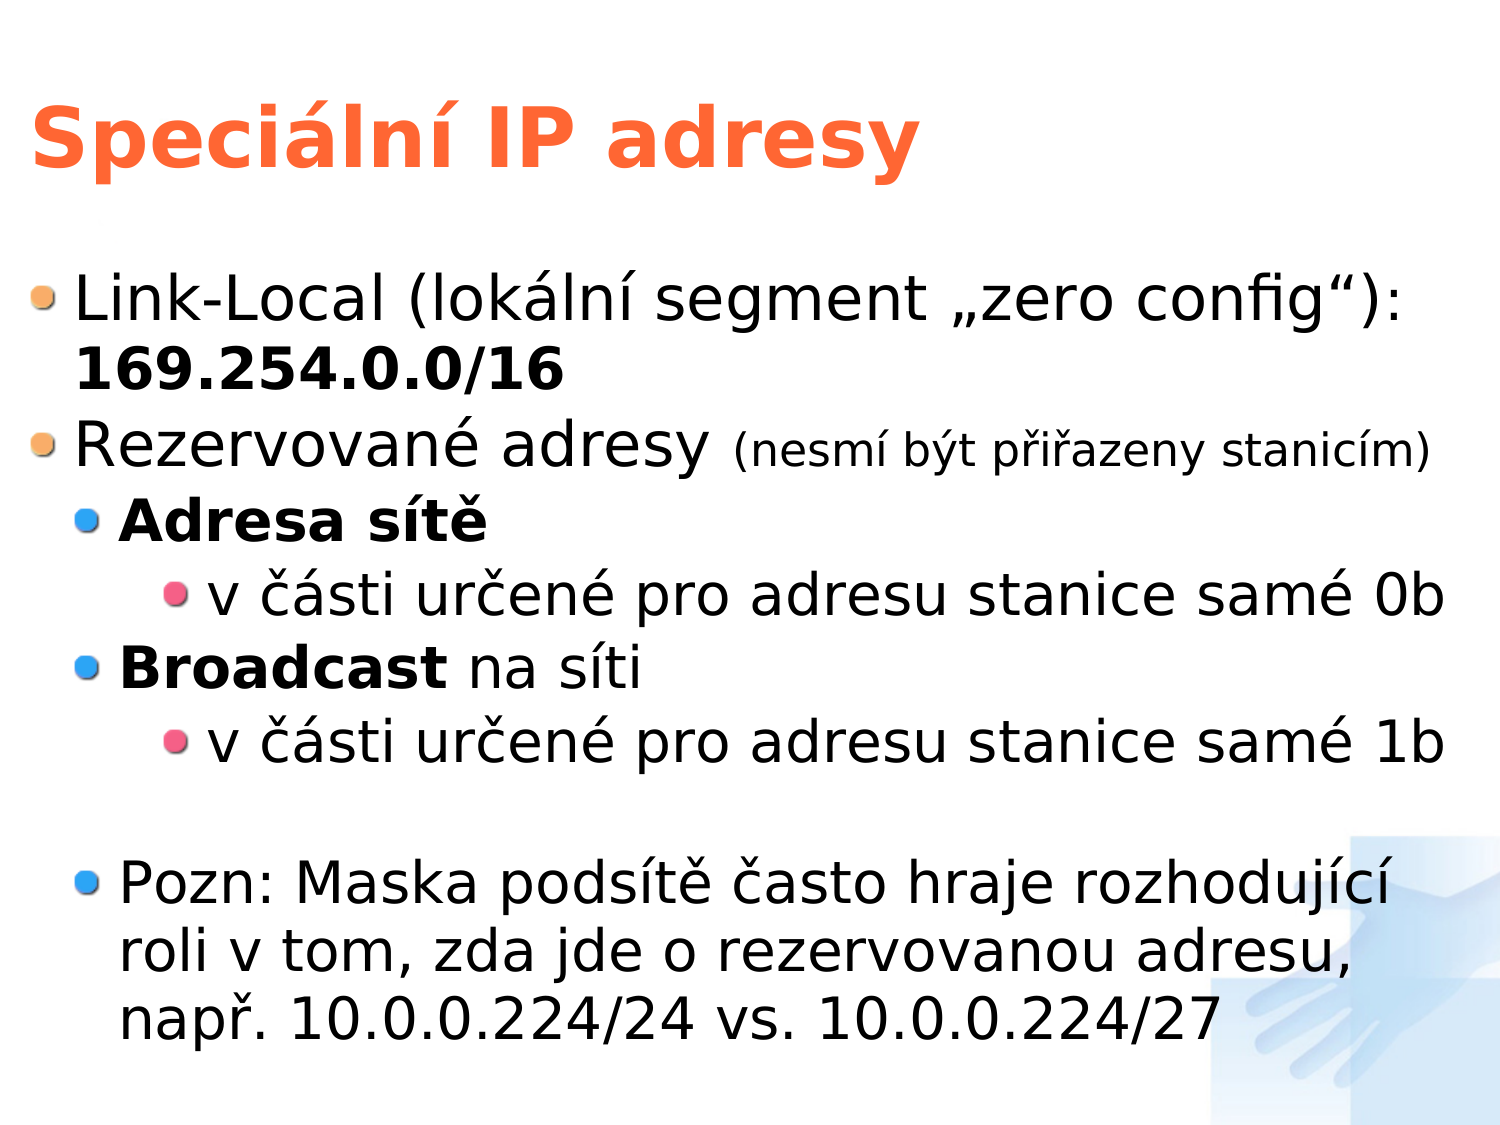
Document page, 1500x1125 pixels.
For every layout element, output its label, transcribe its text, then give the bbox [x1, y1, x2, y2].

picture [0, 0, 1500, 1125]
title Speciální IP adresy [29, 21, 1477, 257]
list Link-Local (lokální segment „zero config“): 169.254.0.0/16 Rezervované adresy (nesmí být přiřazeny stanicím) Adresa sítě v části určené pro adresu stanice samé 0b Broadcast na síti v části určené pro adresu stanice samé 1b Pozn: Maska podsítě často hraje rozhodující roli v tom, zda jde o rezervovanou adresu, např. 10.0.0.224/24 vs. 10.0.0.224/27 [29, 262, 1477, 1093]
